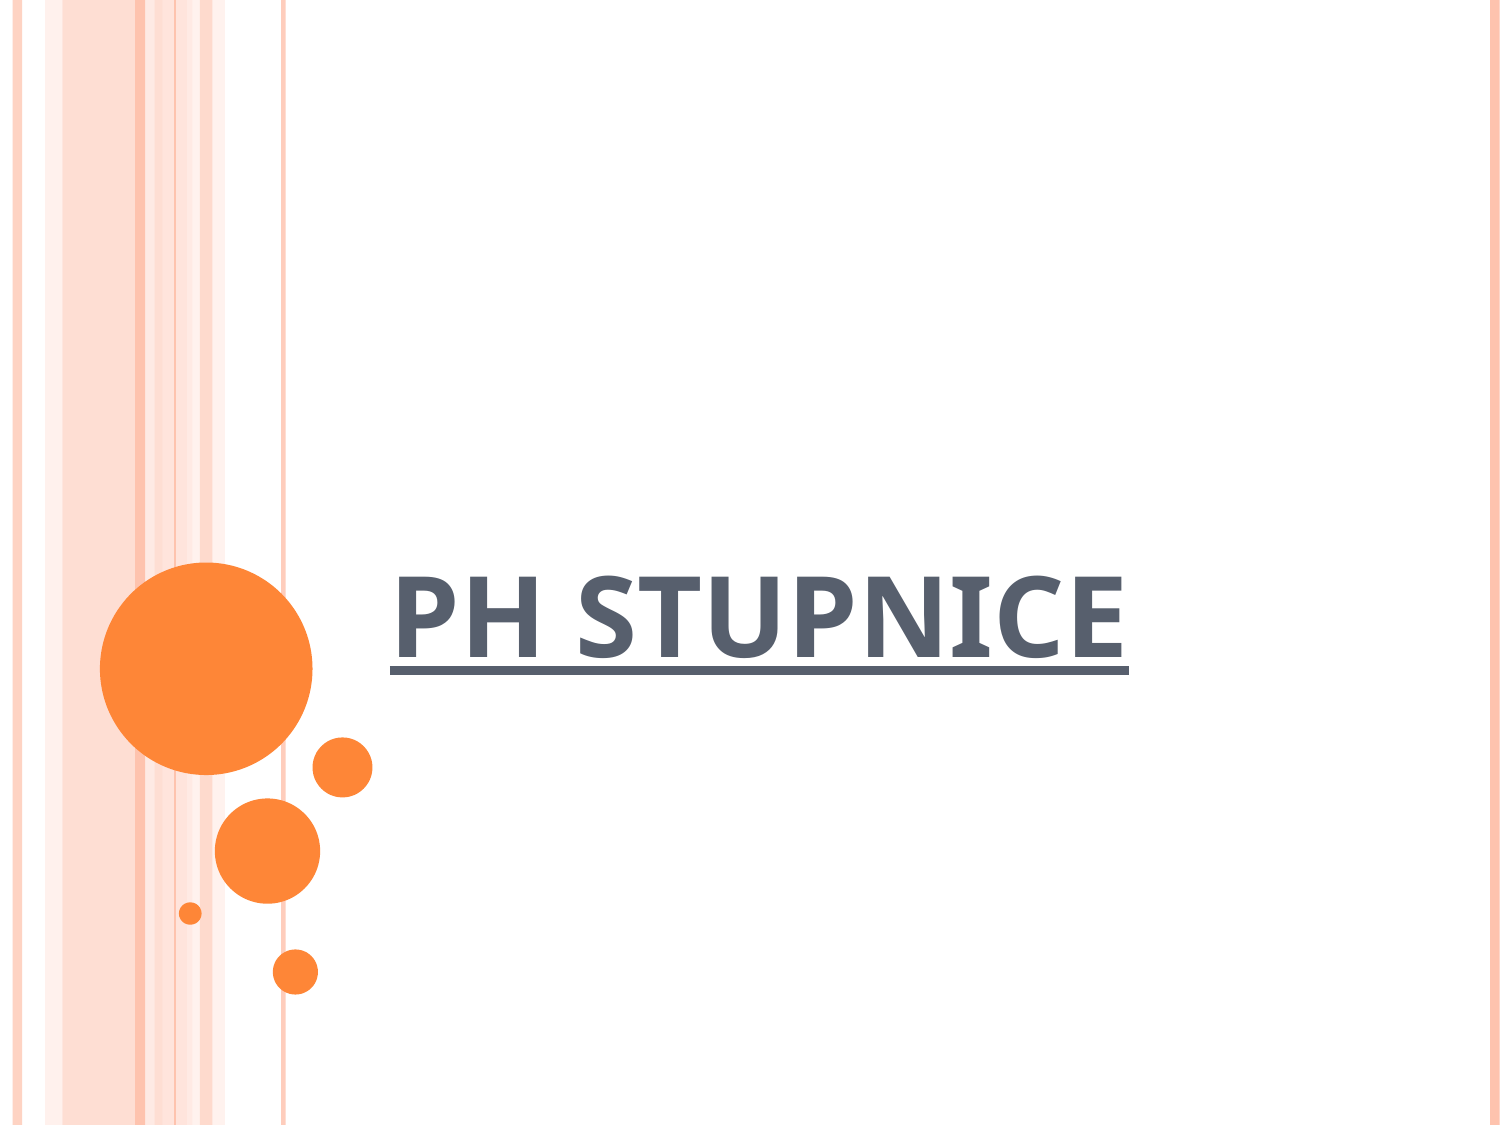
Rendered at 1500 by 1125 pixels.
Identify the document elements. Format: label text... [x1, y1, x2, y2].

title PH STUPNICE [374, 512, 1388, 824]
